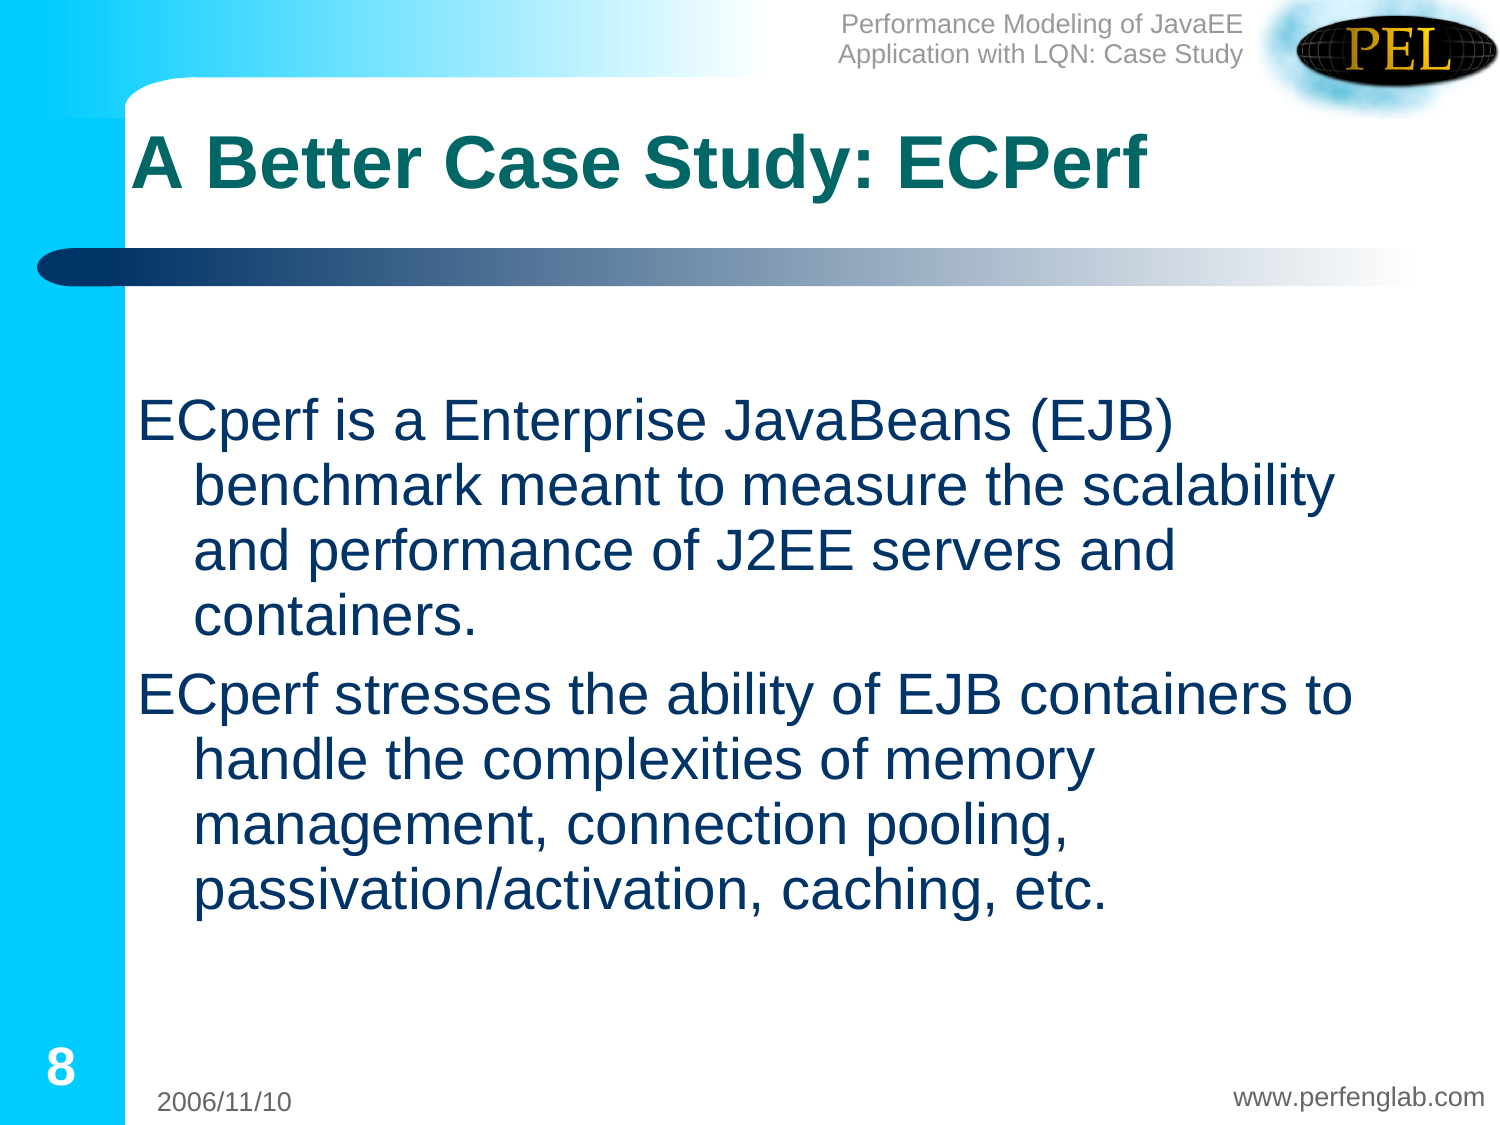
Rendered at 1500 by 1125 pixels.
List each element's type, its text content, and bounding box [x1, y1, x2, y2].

picture [1251, 0, 1500, 119]
title A Better Case Study: ECPerf [130, 83, 1408, 248]
list ECperf is a Enterprise JavaBeans (EJB) benchmark meant to measure the scalability and performance of J2EE servers and containers. ECperf stresses the ability of EJB containers to handle the complexities of memory management, connection pooling, passivation/activation, caching, etc. [137, 387, 1400, 999]
